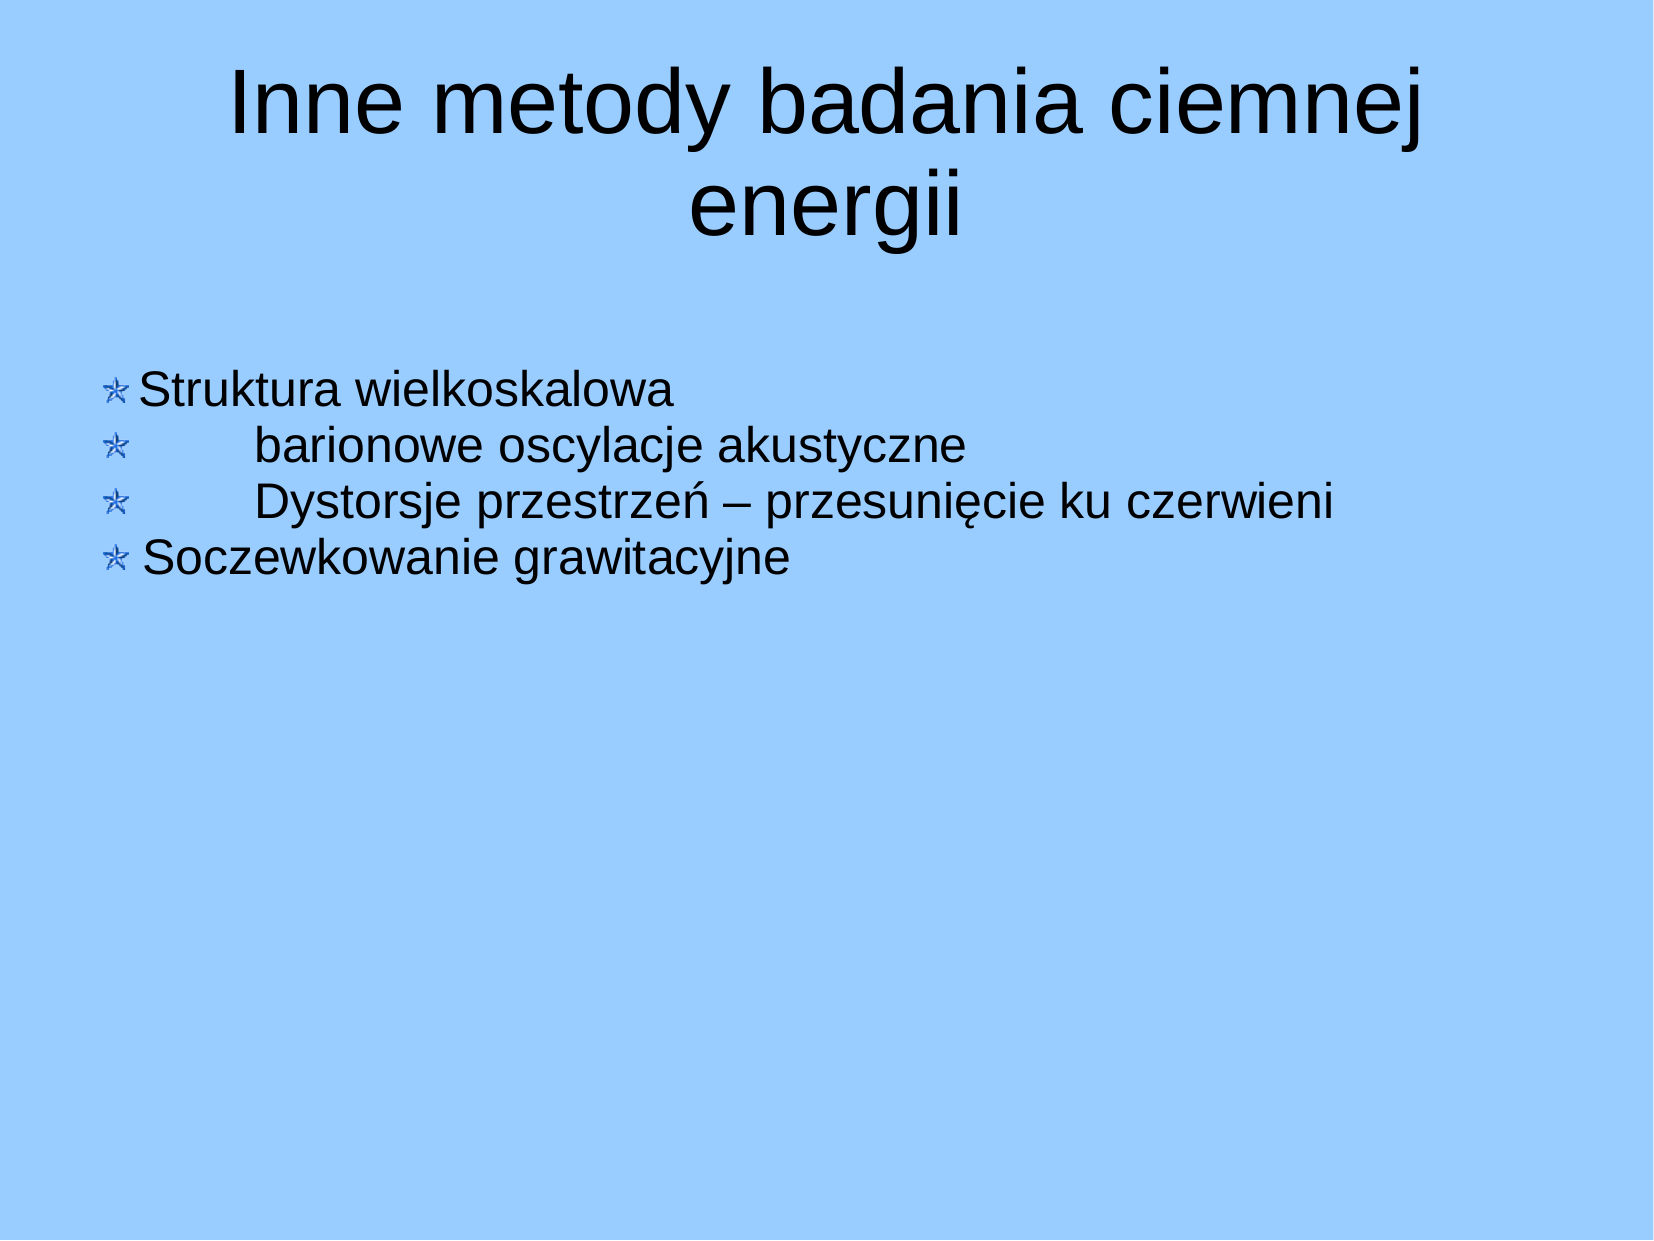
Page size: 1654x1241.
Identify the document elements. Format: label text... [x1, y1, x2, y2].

text_box Struktura wielkoskalowa barionowe oscylacje akustyczne Dystorsje przestrzeń – przesunięcie ku czerwieni Soczewkowanie grawitacyjne [88, 354, 1418, 593]
title Inne metody badania ciemnej energii [82, 49, 1571, 257]
